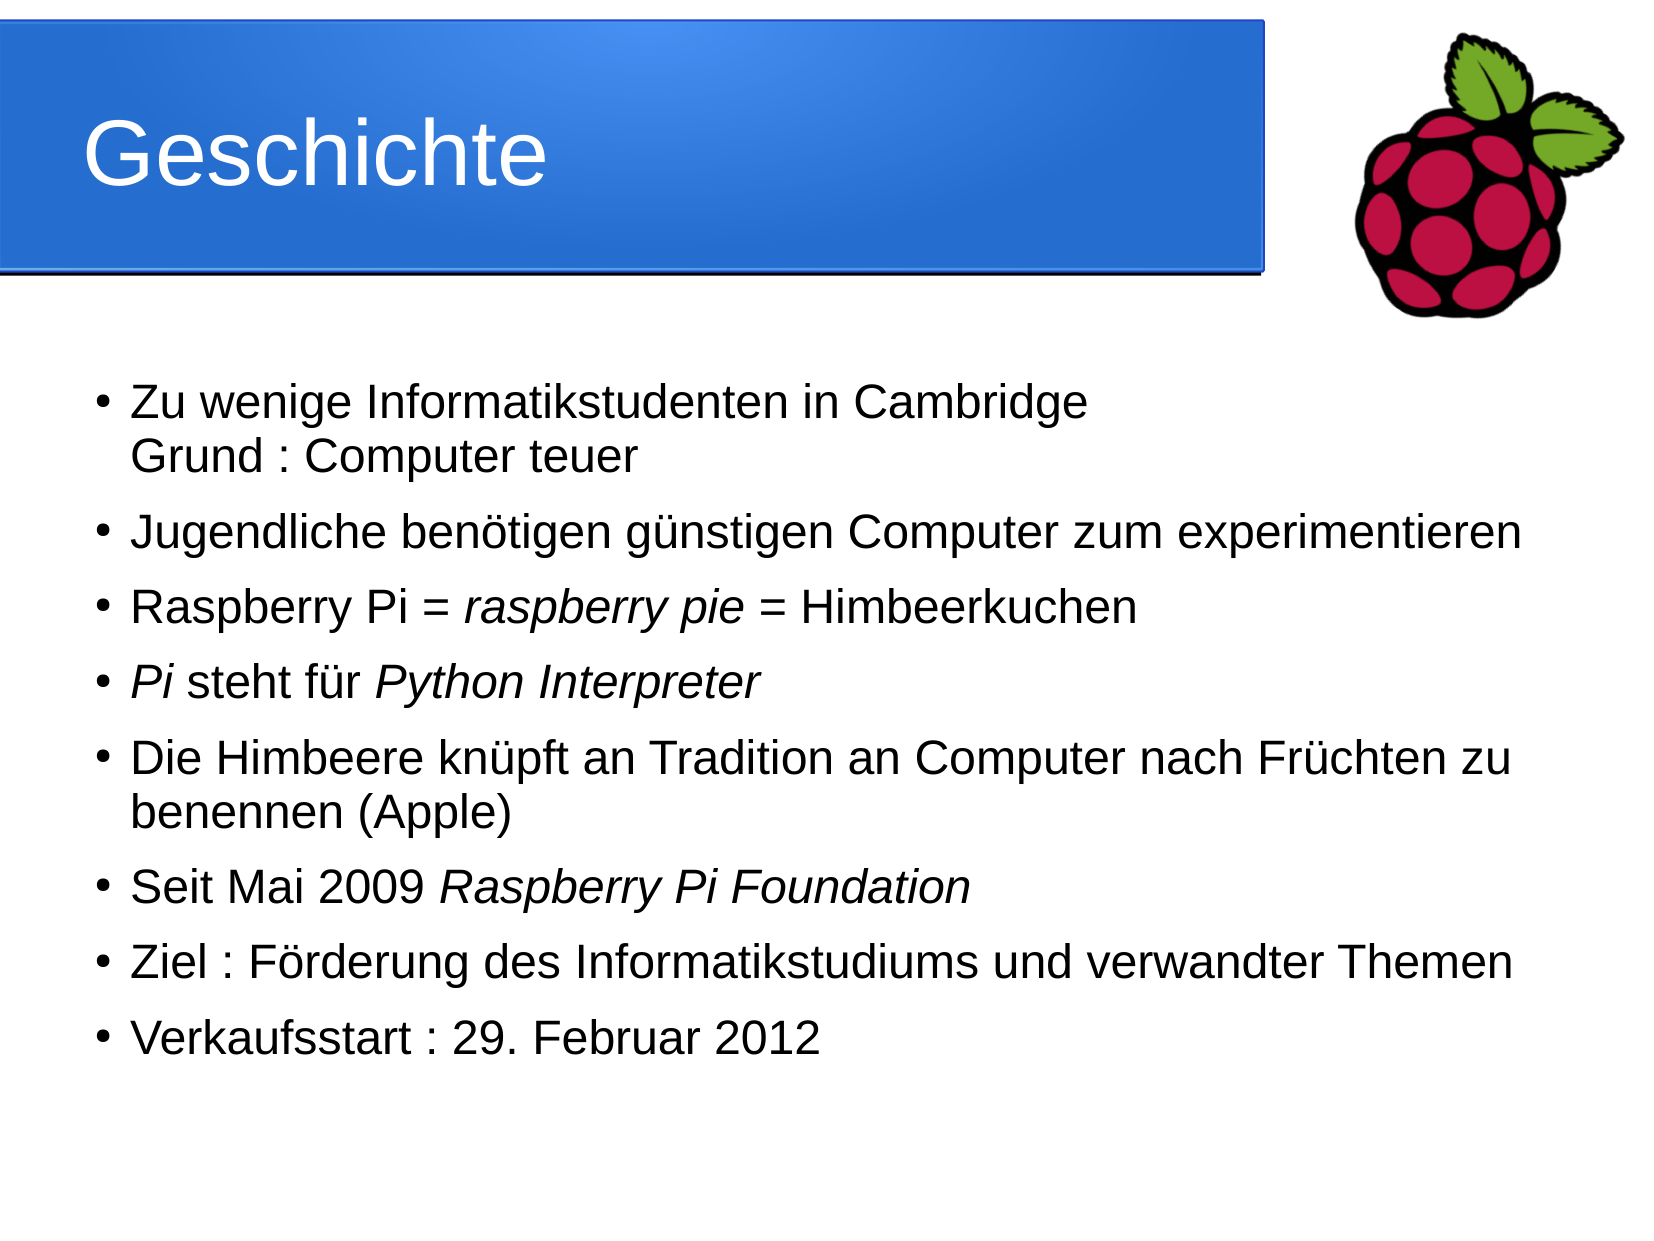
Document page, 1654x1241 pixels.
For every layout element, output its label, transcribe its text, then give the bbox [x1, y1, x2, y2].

list Zu wenige Informatikstudenten in Cambridge Grund : Computer teuer Jugendliche benötigen günstigen Computer zum experimentieren Raspberry Pi = raspberry pie = Himbeerkuchen Pi steht für Python Interpreter Die Himbeere knüpft an Tradition an Computer nach Früchten zu benennen (Apple) Seit Mai 2009 Raspberry Pi Foundation Ziel : Förderung des Informatikstudiums und verwandter Themen Verkaufsstart : 29. Februar 2012 [82, 375, 1538, 1095]
picture [1305, 15, 1642, 370]
title Geschichte [82, 49, 1250, 257]
